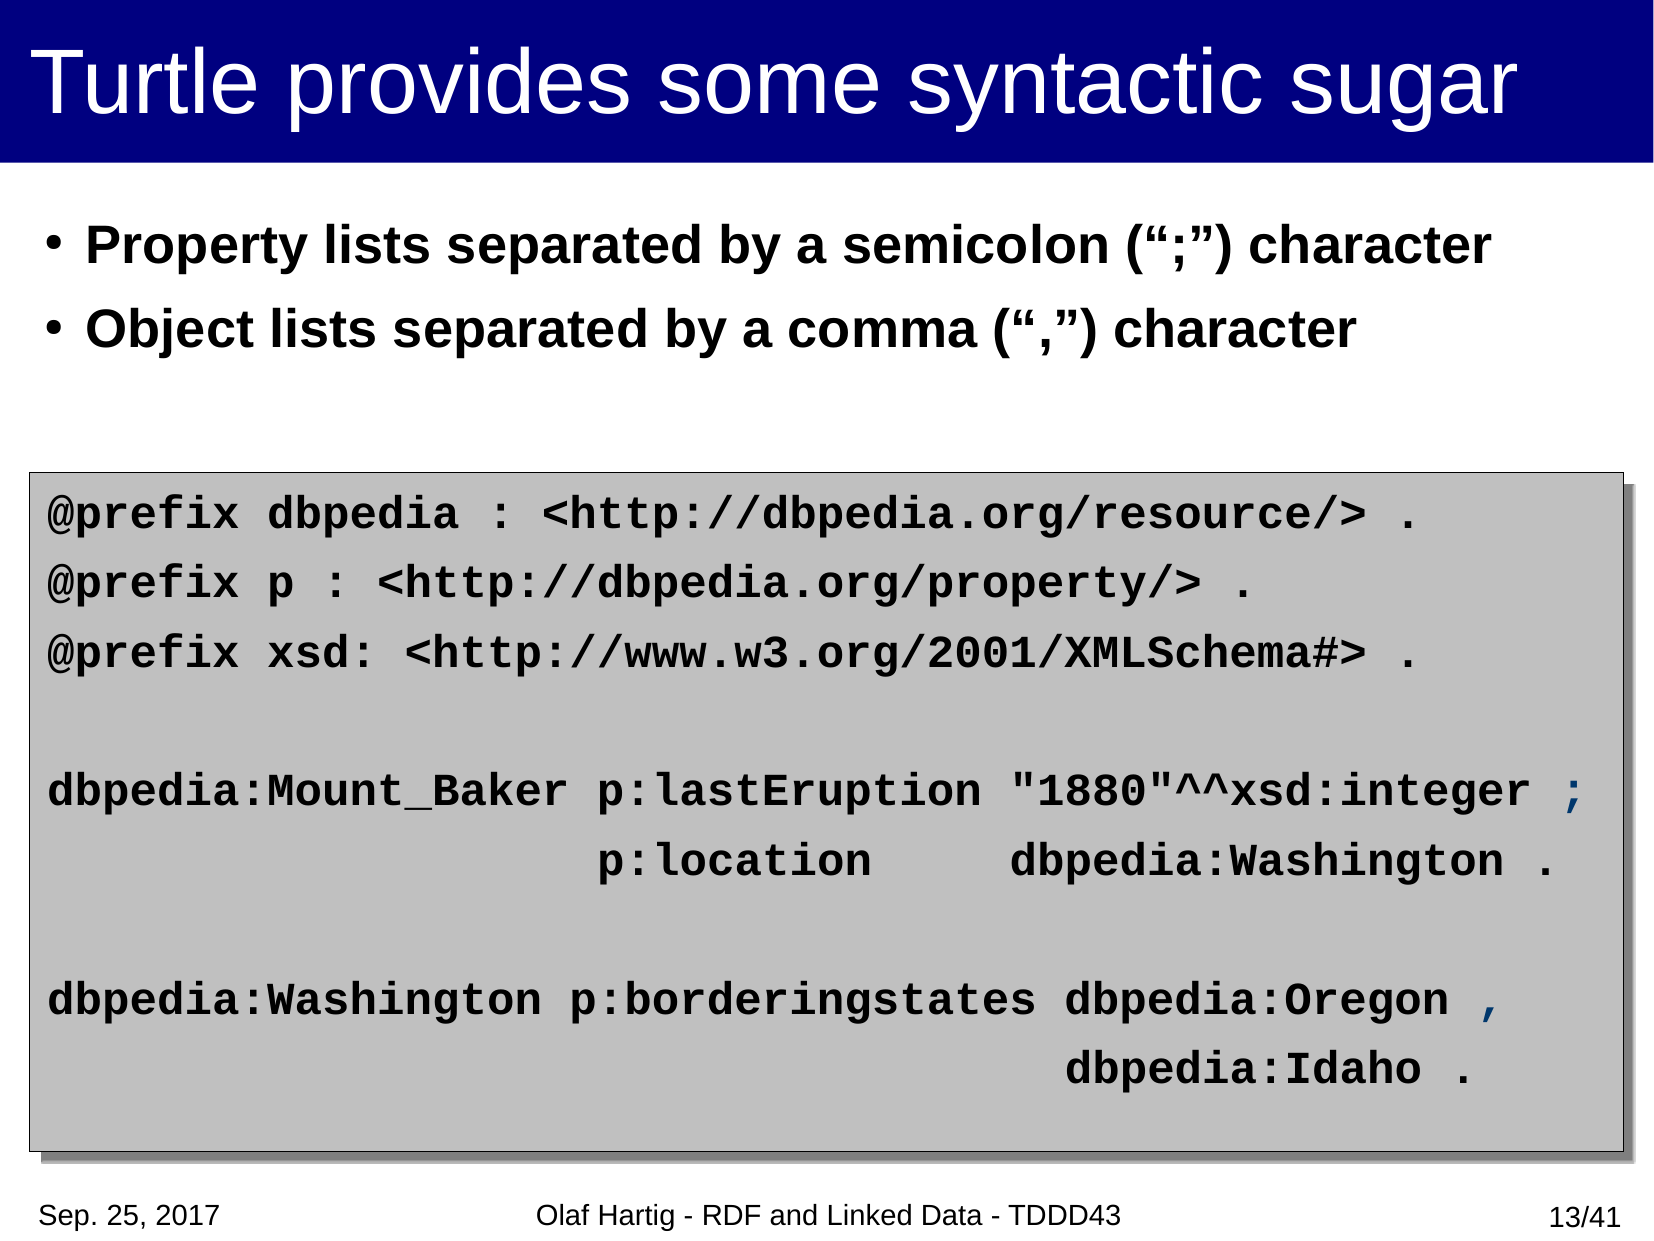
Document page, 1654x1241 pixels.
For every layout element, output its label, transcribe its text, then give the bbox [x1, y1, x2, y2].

title Turtle provides some syntactic sugar [0, 0, 1654, 163]
text_box Property lists separated by a semicolon (“;”) character Object lists separated by a comma (“,”) character [29, 206, 1624, 472]
text_box @prefix dbpedia : <http://dbpedia.org/resource/> . @prefix p : <http://dbpedia.org/property/> . @prefix xsd: <http://www.w3.org/2001/XMLSchema#> . dbpedia:Mount_Baker p:lastEruption "1880"^^xsd:integer ; p:location dbpedia:Washington . dbpedia:Washington p:borderingstates dbpedia:Oregon , dbpedia:Idaho . [29, 472, 1624, 1152]
